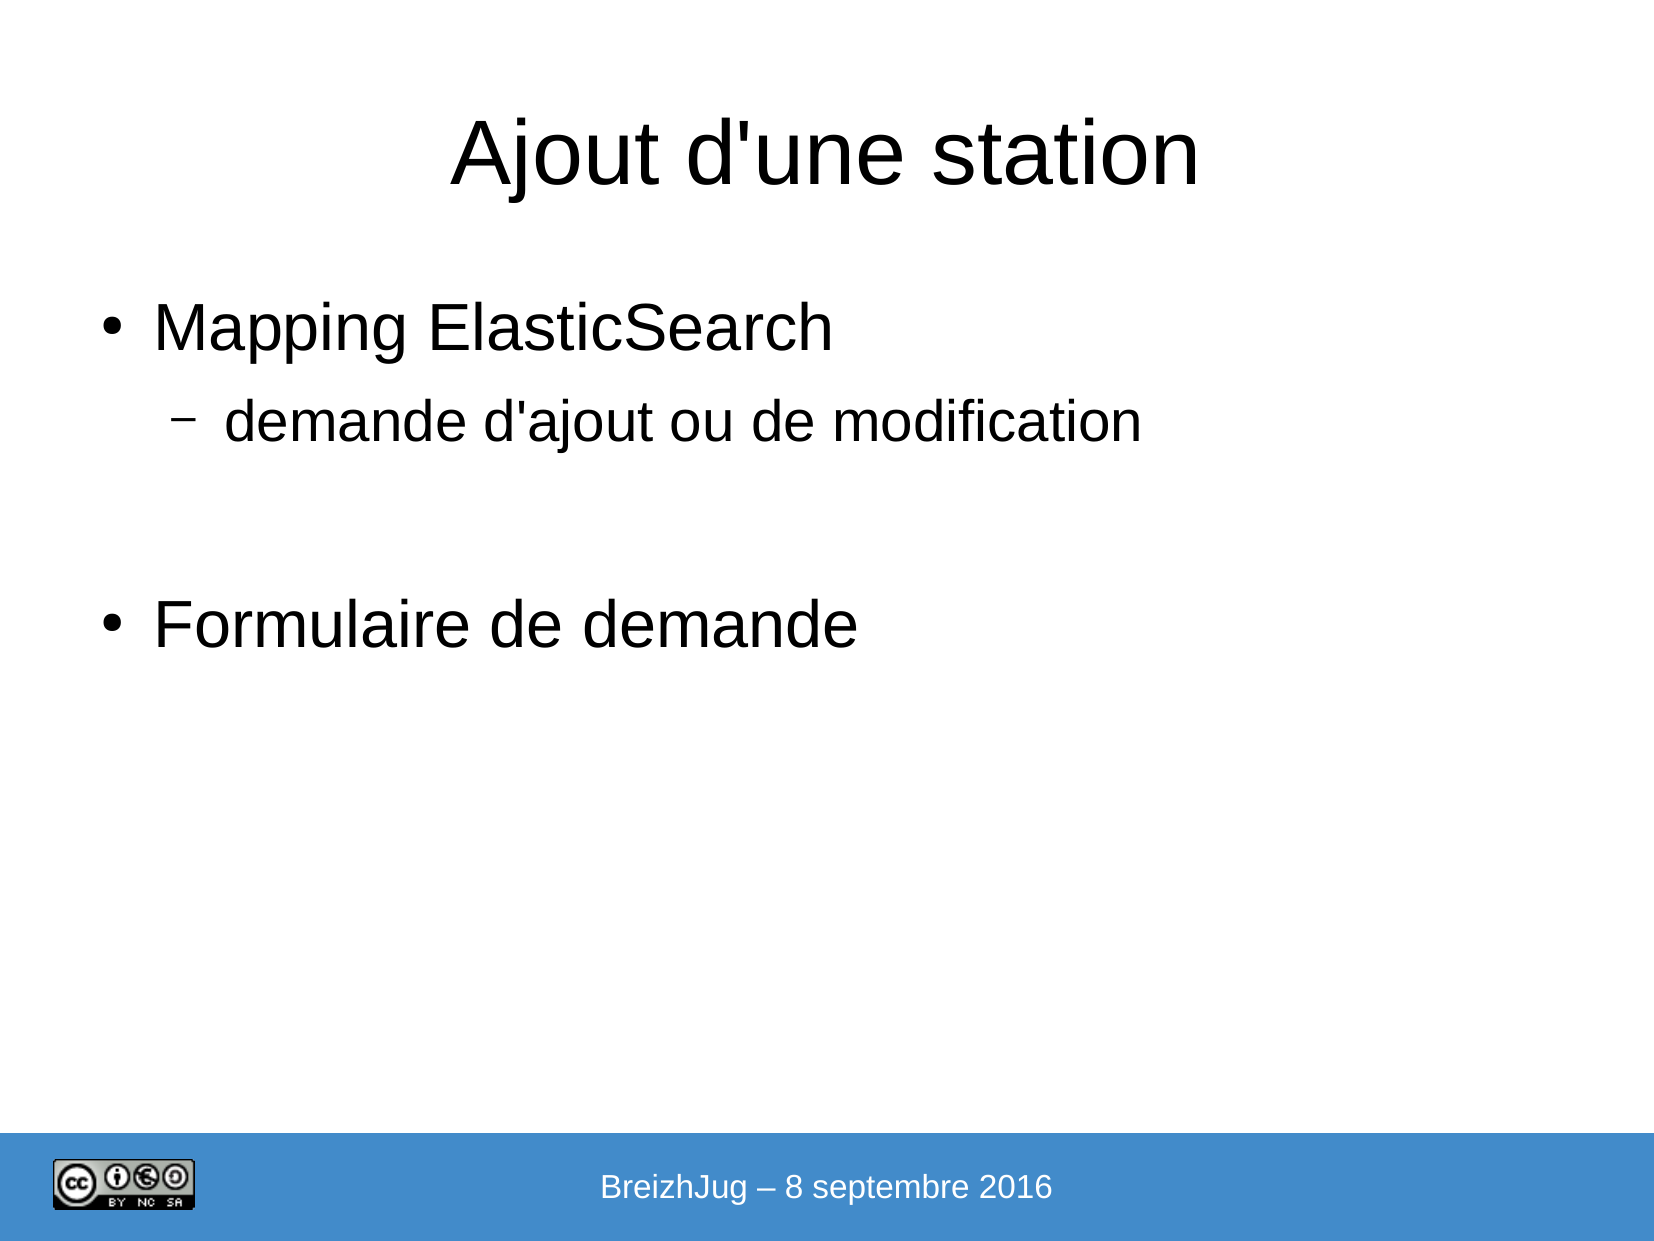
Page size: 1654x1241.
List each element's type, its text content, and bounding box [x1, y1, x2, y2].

picture [53, 1159, 195, 1210]
list Mapping ElasticSearch demande d'ajout ou de modification Formulaire de demande [82, 290, 1571, 1010]
title Ajout d'une station [82, 49, 1571, 257]
